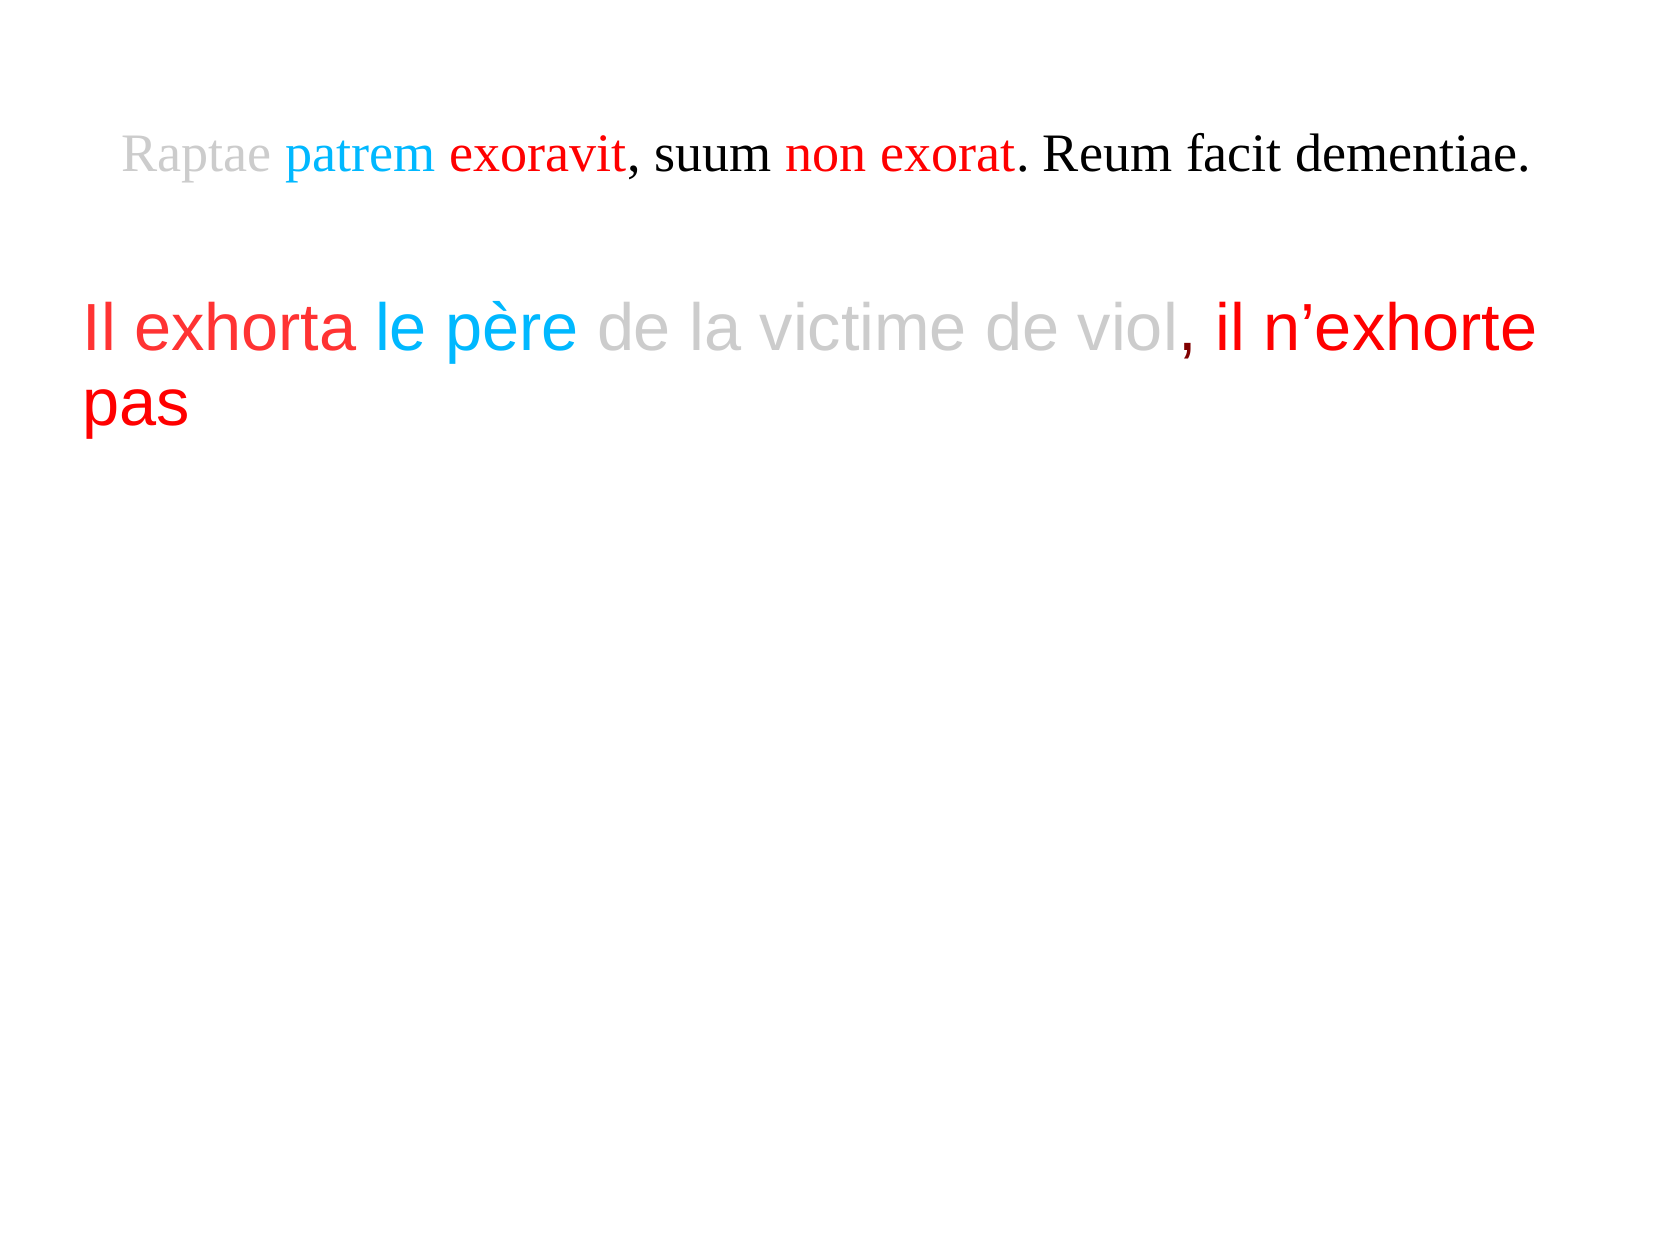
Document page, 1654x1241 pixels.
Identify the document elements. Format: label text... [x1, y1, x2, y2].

list Il exhorta le père de la victime de viol, il n’exhorte pas [82, 290, 1571, 1010]
title Raptae patrem exoravit, suum non exorat. Reum facit dementiae. [82, 49, 1571, 257]
